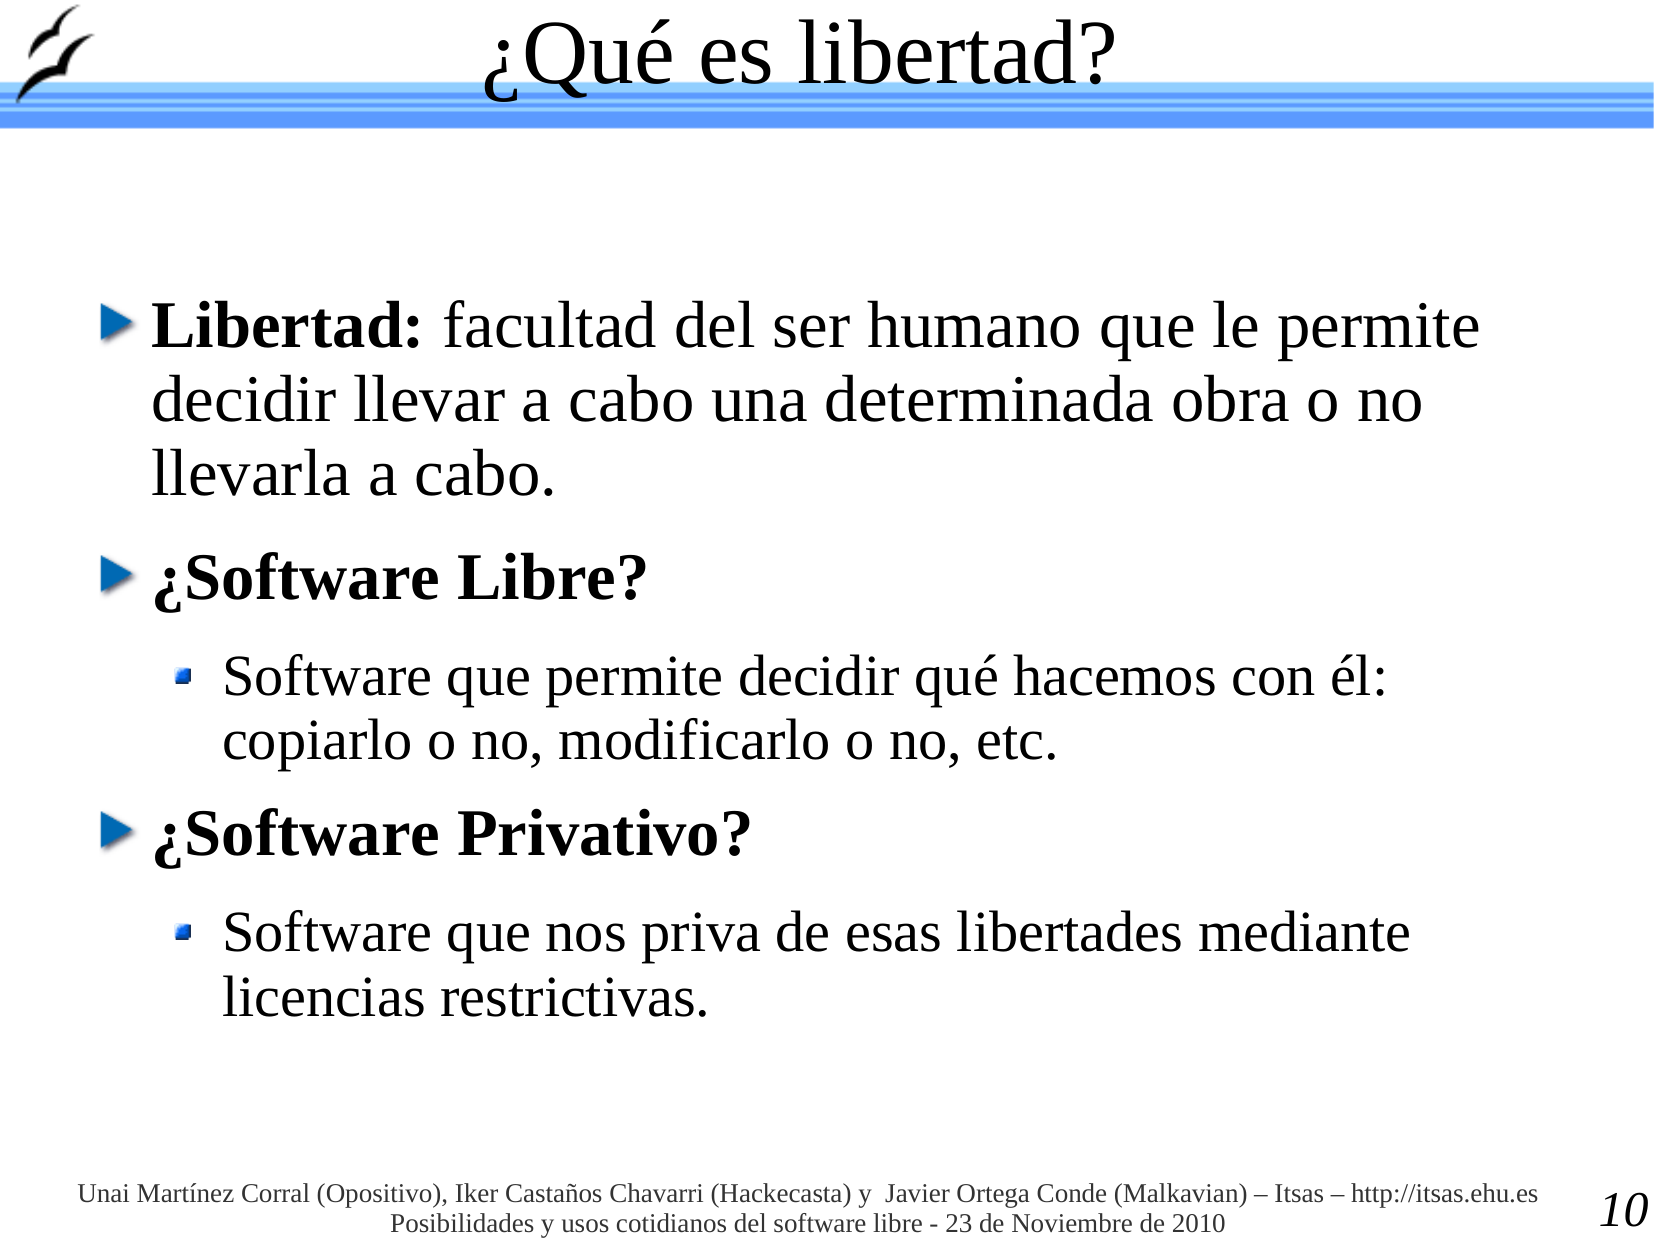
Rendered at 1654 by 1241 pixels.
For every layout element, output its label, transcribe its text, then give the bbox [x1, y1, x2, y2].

title ¿Qué es libertad? [94, 0, 1507, 107]
list Libertad: facultad del ser humano que le permite decidir llevar a cabo una determinada obra o no llevarla a cabo. ¿Software Libre? Software que permite decidir qué hacemos con él: copiarlo o no, modificarlo o no, etc. ¿Software Privativo? Software que nos priva de esas libertades mediante licencias restrictivas. [80, 287, 1569, 1092]
picture [0, 0, 1654, 133]
